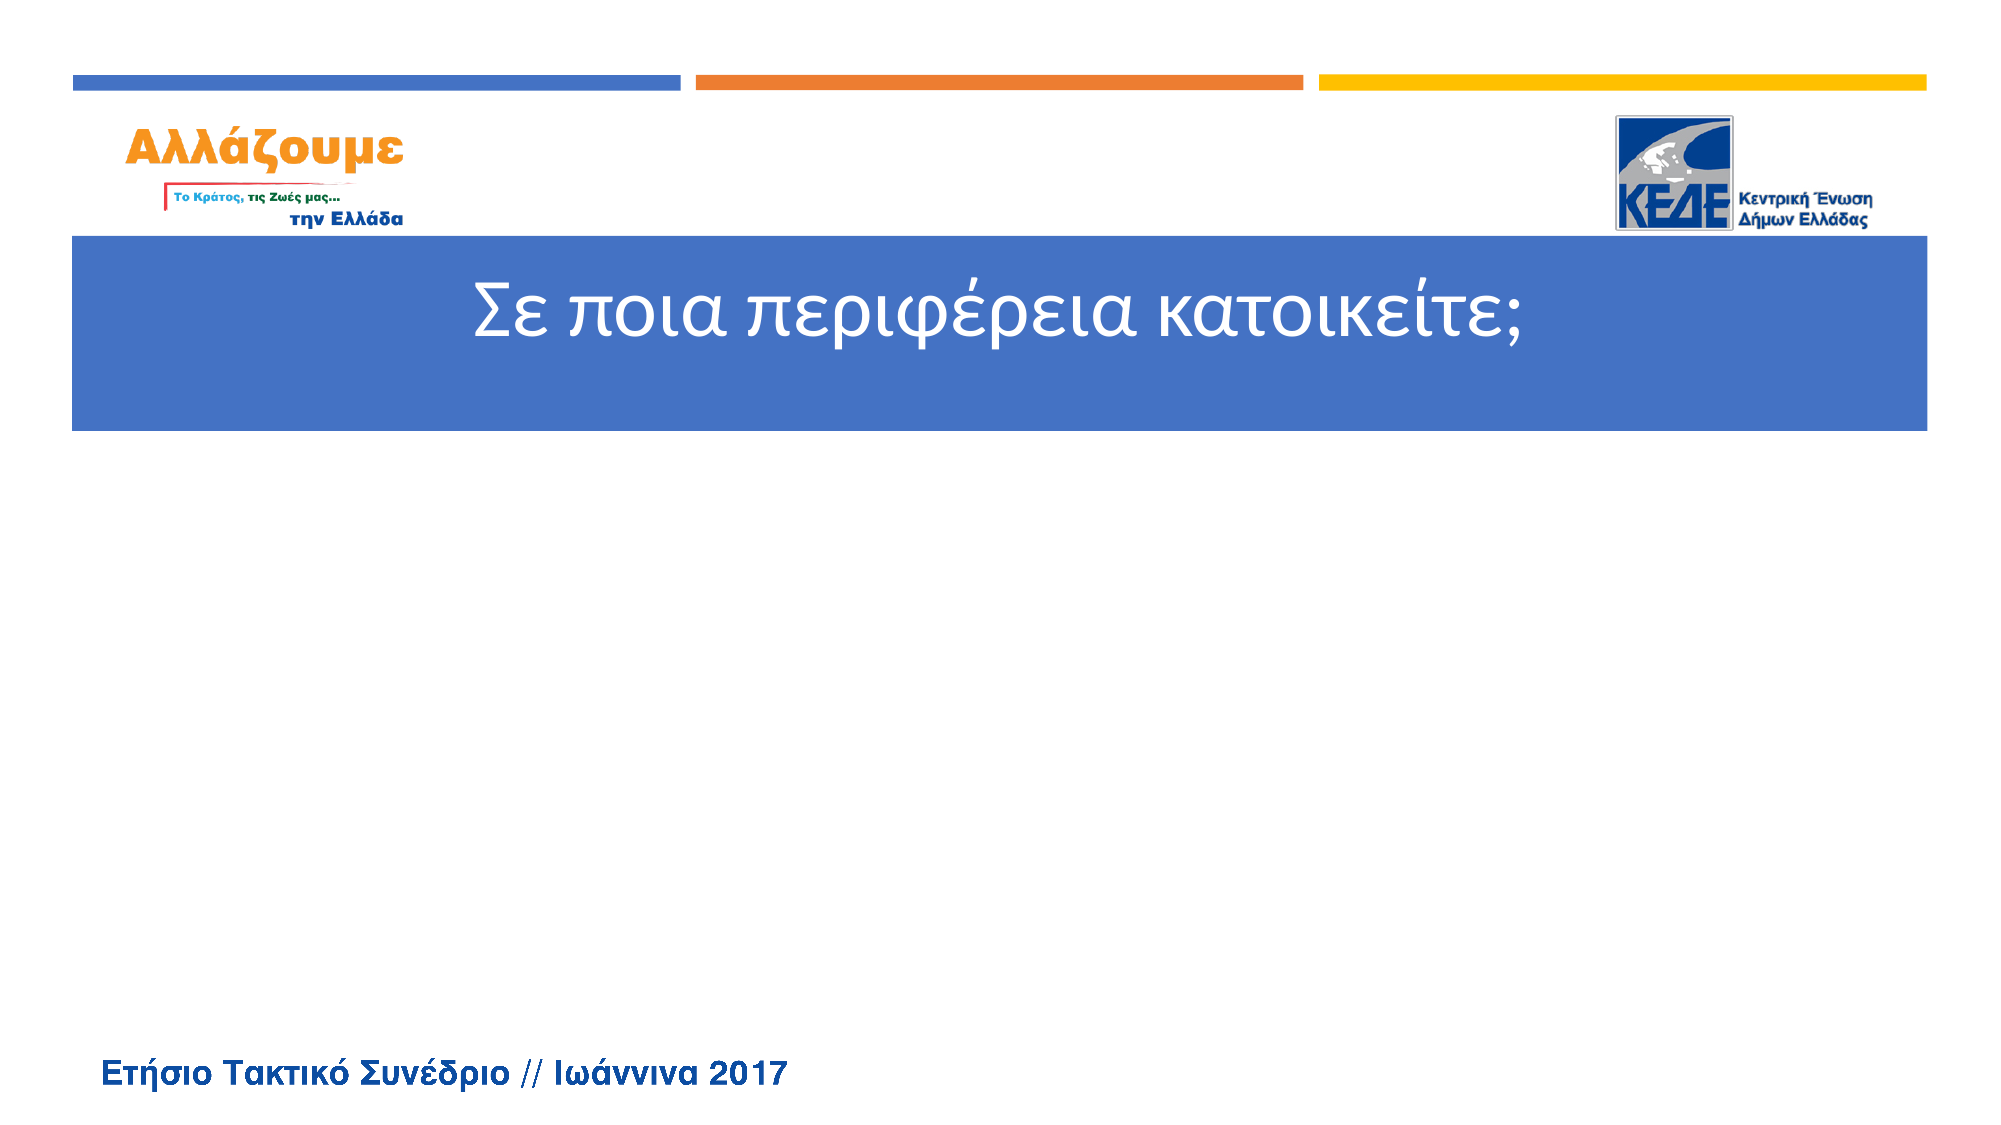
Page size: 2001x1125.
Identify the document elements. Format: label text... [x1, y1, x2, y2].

picture [50, 1003, 841, 1122]
title Σε ποια περιφέρεια κατοικείτε; [95, 246, 1905, 413]
picture [1611, 108, 1879, 235]
picture [95, 114, 435, 235]
